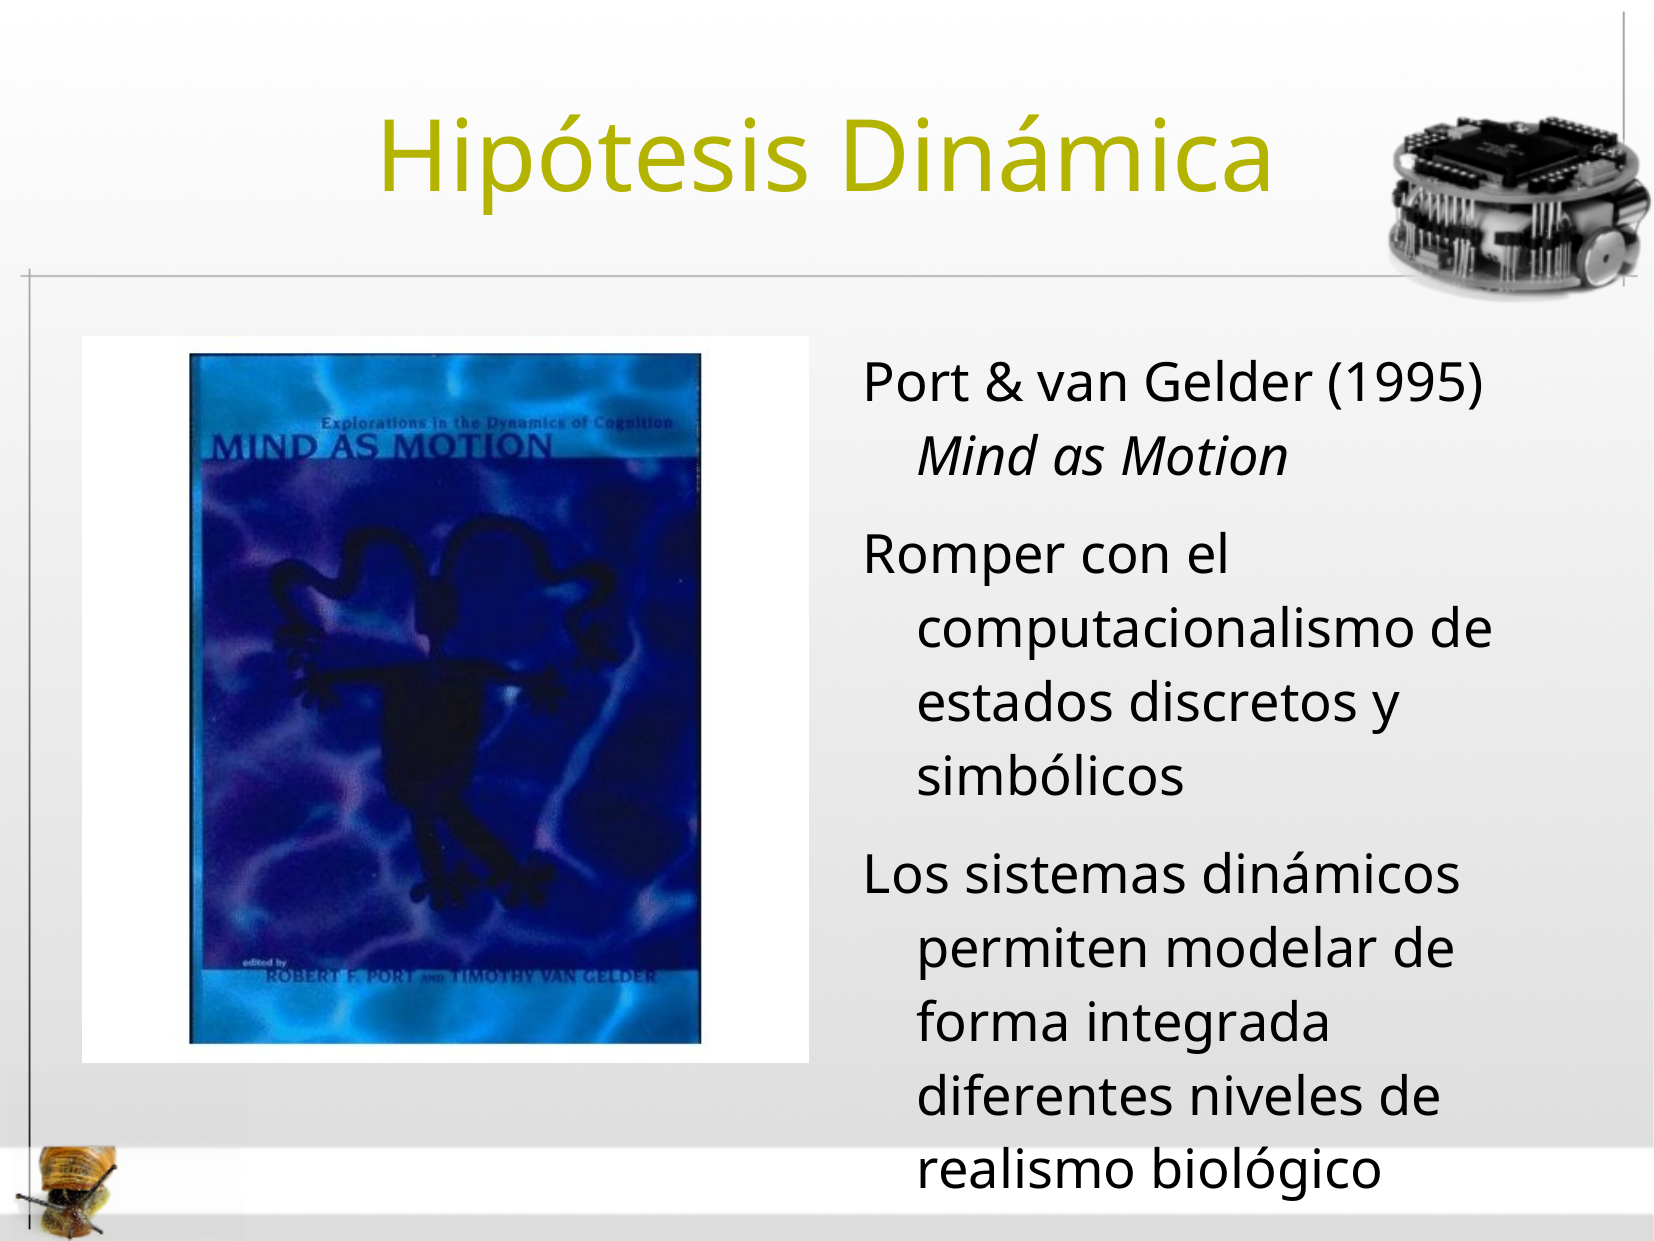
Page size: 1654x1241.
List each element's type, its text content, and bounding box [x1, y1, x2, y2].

picture [0, 0, 1654, 1241]
title Hipótesis Dinámica [82, 49, 1571, 257]
list Port & van Gelder (1995) Mind as Motion Romper con el computacionalismo de estados discretos y simbólicos Los sistemas dinámicos permiten modelar de forma integrada diferentes niveles de realismo biológico [845, 343, 1572, 1045]
